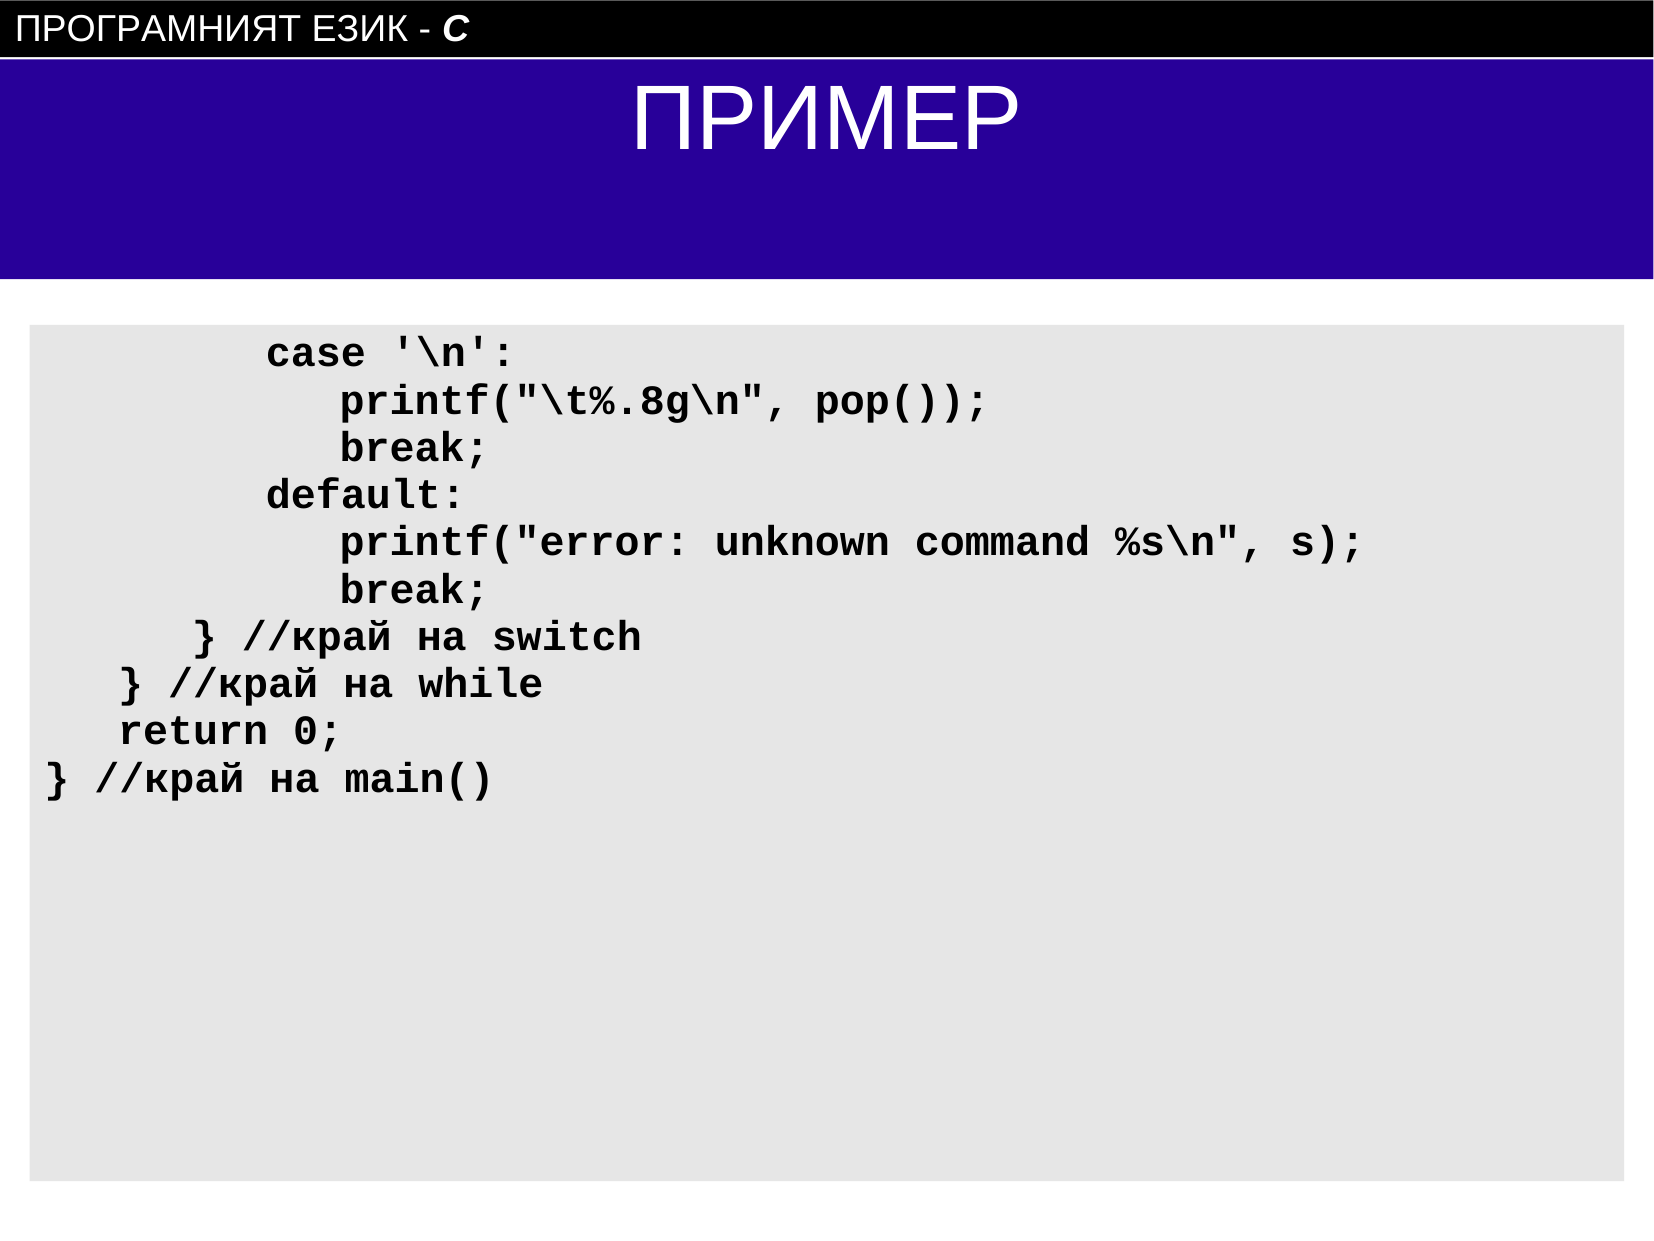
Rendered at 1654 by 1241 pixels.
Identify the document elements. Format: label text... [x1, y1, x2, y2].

text_box case '\n': printf("\t%.8g\n", pop()); break; default: printf("error: unknown command %s\n", s); break; } //край на switch } //край на while return 0; } //край на main() [29, 324, 1625, 1182]
text_box ПРОГРАМНИЯT ЕЗИК - С [0, 0, 1654, 58]
text_box ПРИМЕР [0, 59, 1654, 280]
